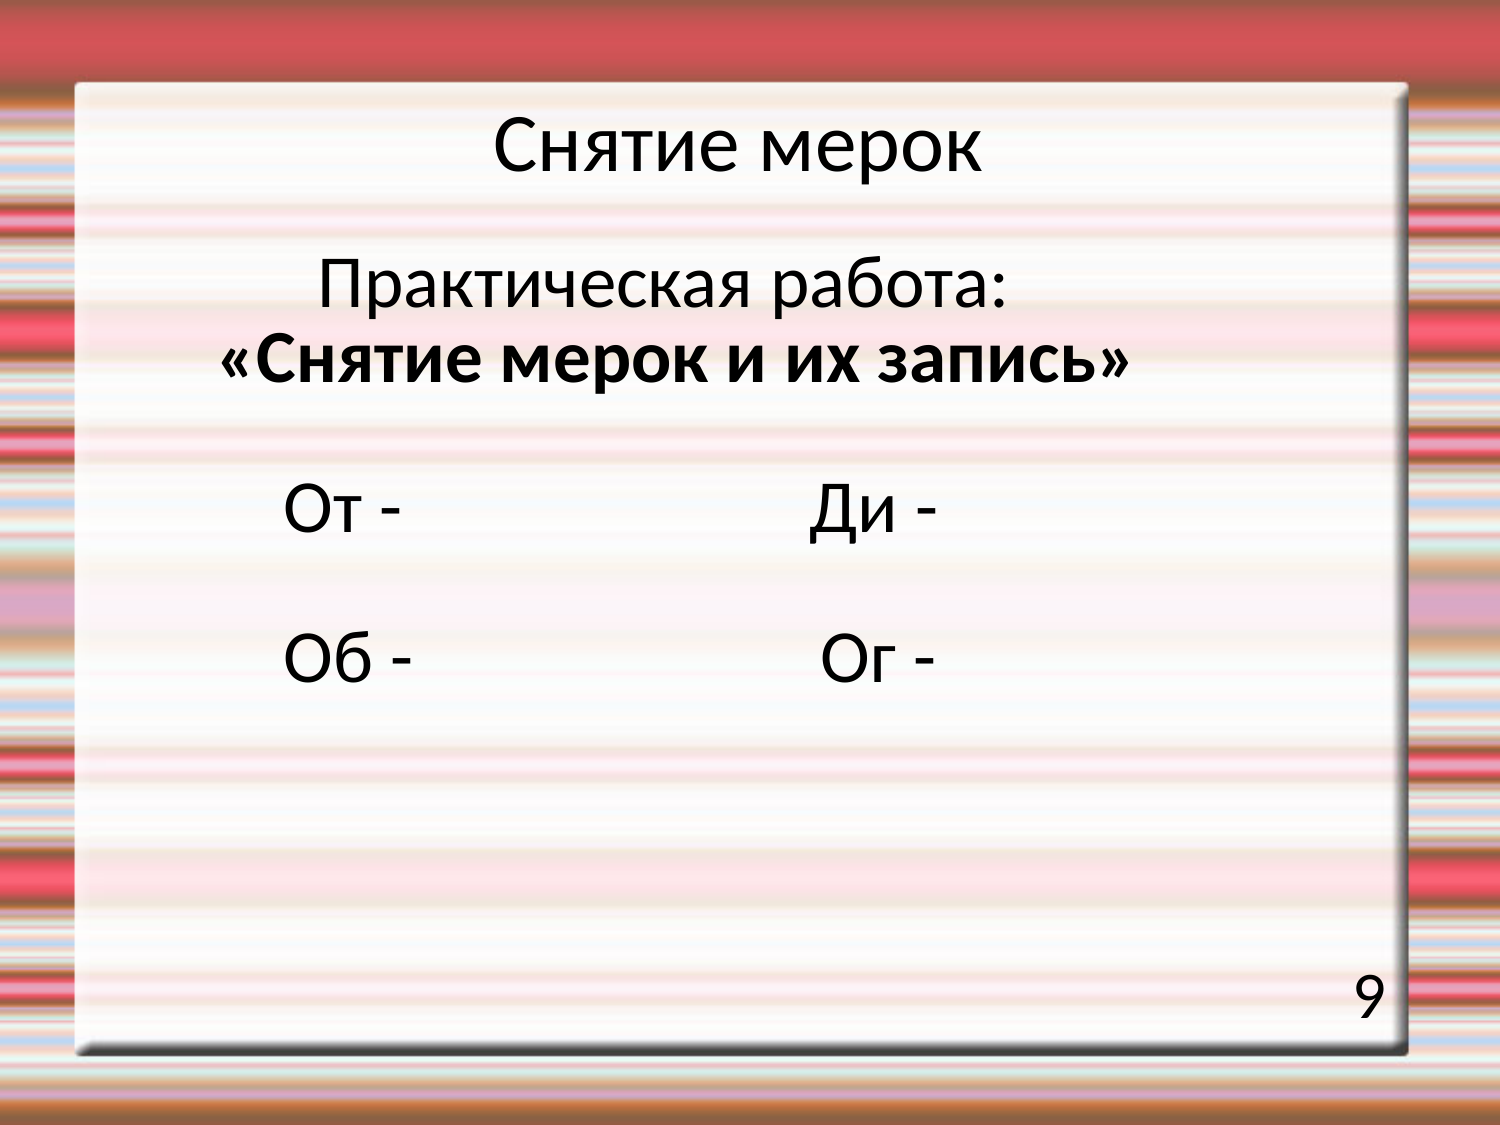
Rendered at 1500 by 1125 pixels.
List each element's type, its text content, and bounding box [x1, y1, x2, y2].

text_box Снятие мерок [82, 93, 1395, 200]
text_box 9 [1324, 960, 1416, 1043]
text_box Практическая работа: «Снятие мерок и их запись» От - Ди - Об - Ог - [81, 236, 1270, 710]
